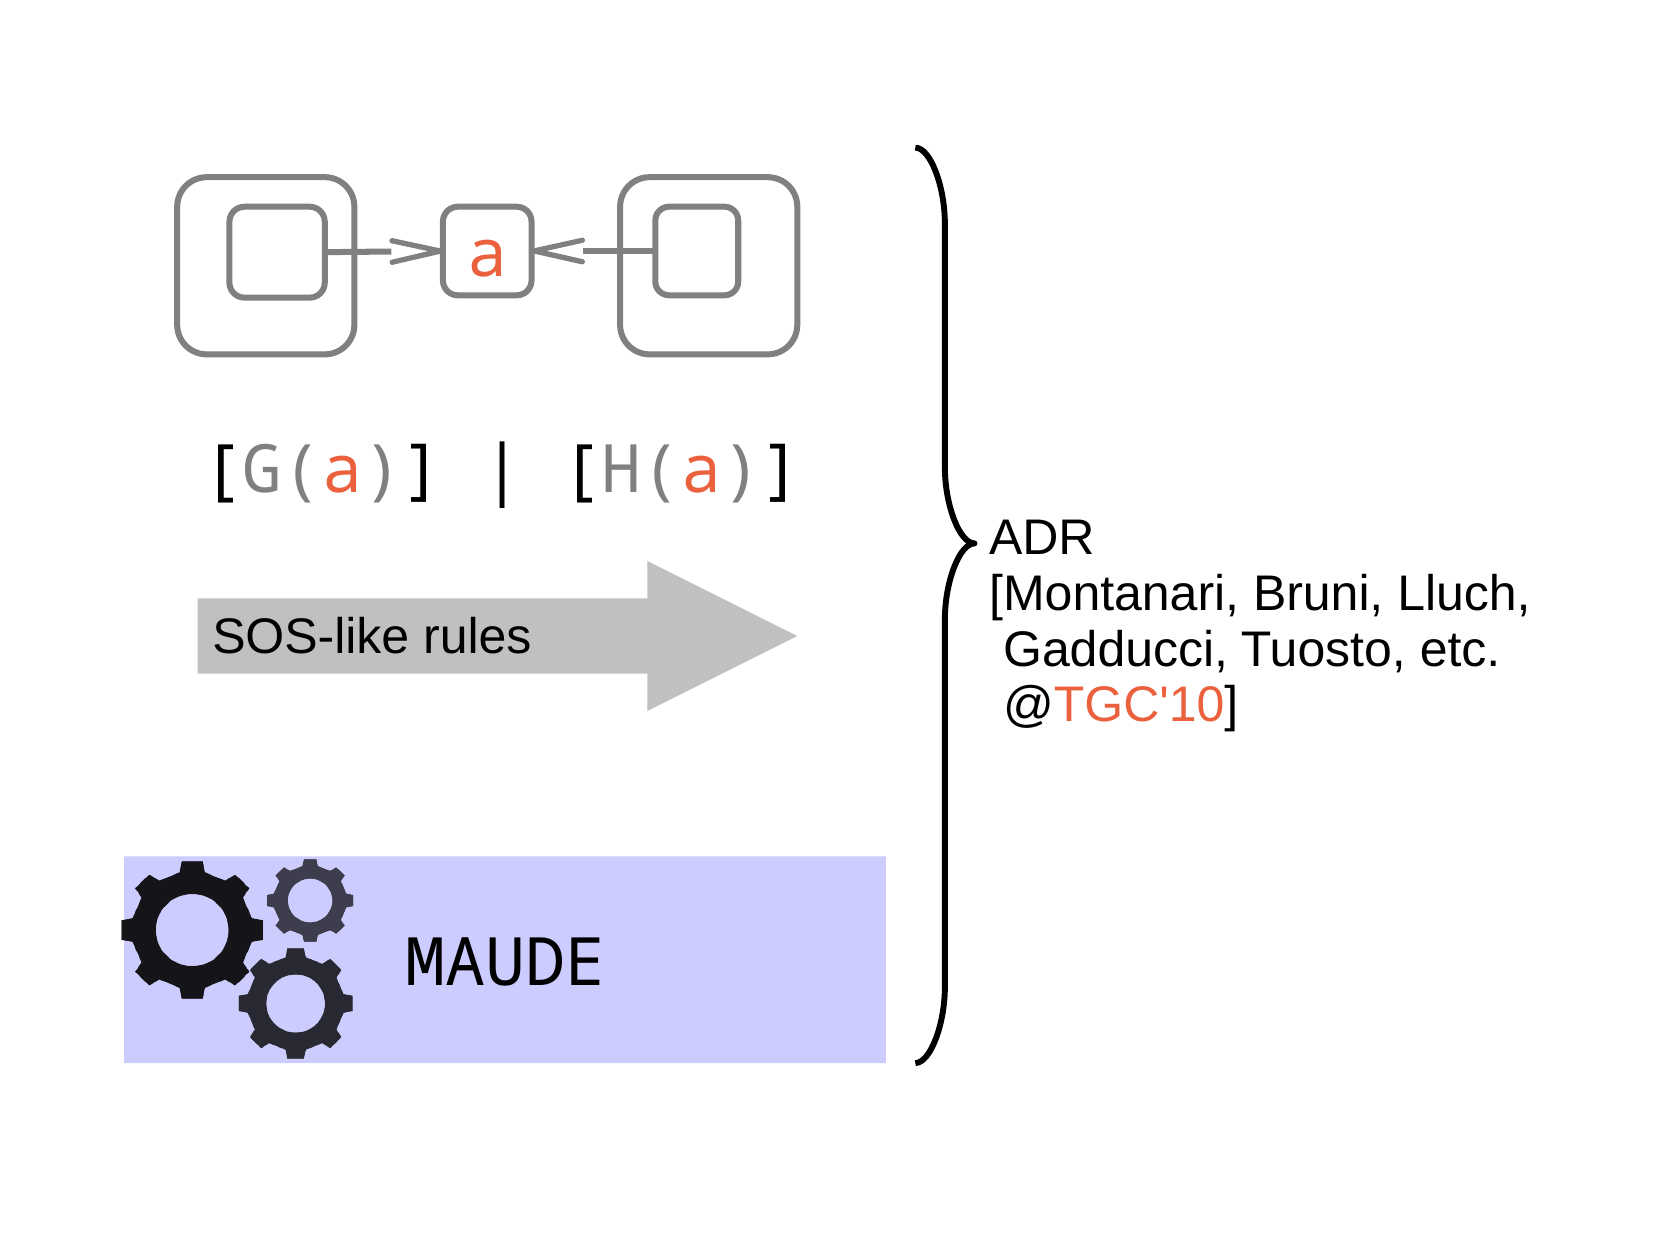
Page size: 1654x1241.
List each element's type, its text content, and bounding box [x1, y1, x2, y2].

text_box SOS-like rules [197, 560, 798, 712]
text_box a [442, 206, 532, 296]
text_box ADR [Montanari, Bruni, Lluch, Gadducci, Tuosto, etc. @TGC'10] [974, 501, 1625, 945]
picture [118, 856, 355, 1063]
text_box [G(a)] | [H(a)] [147, 413, 857, 515]
text_box MAUDE [124, 856, 886, 1064]
